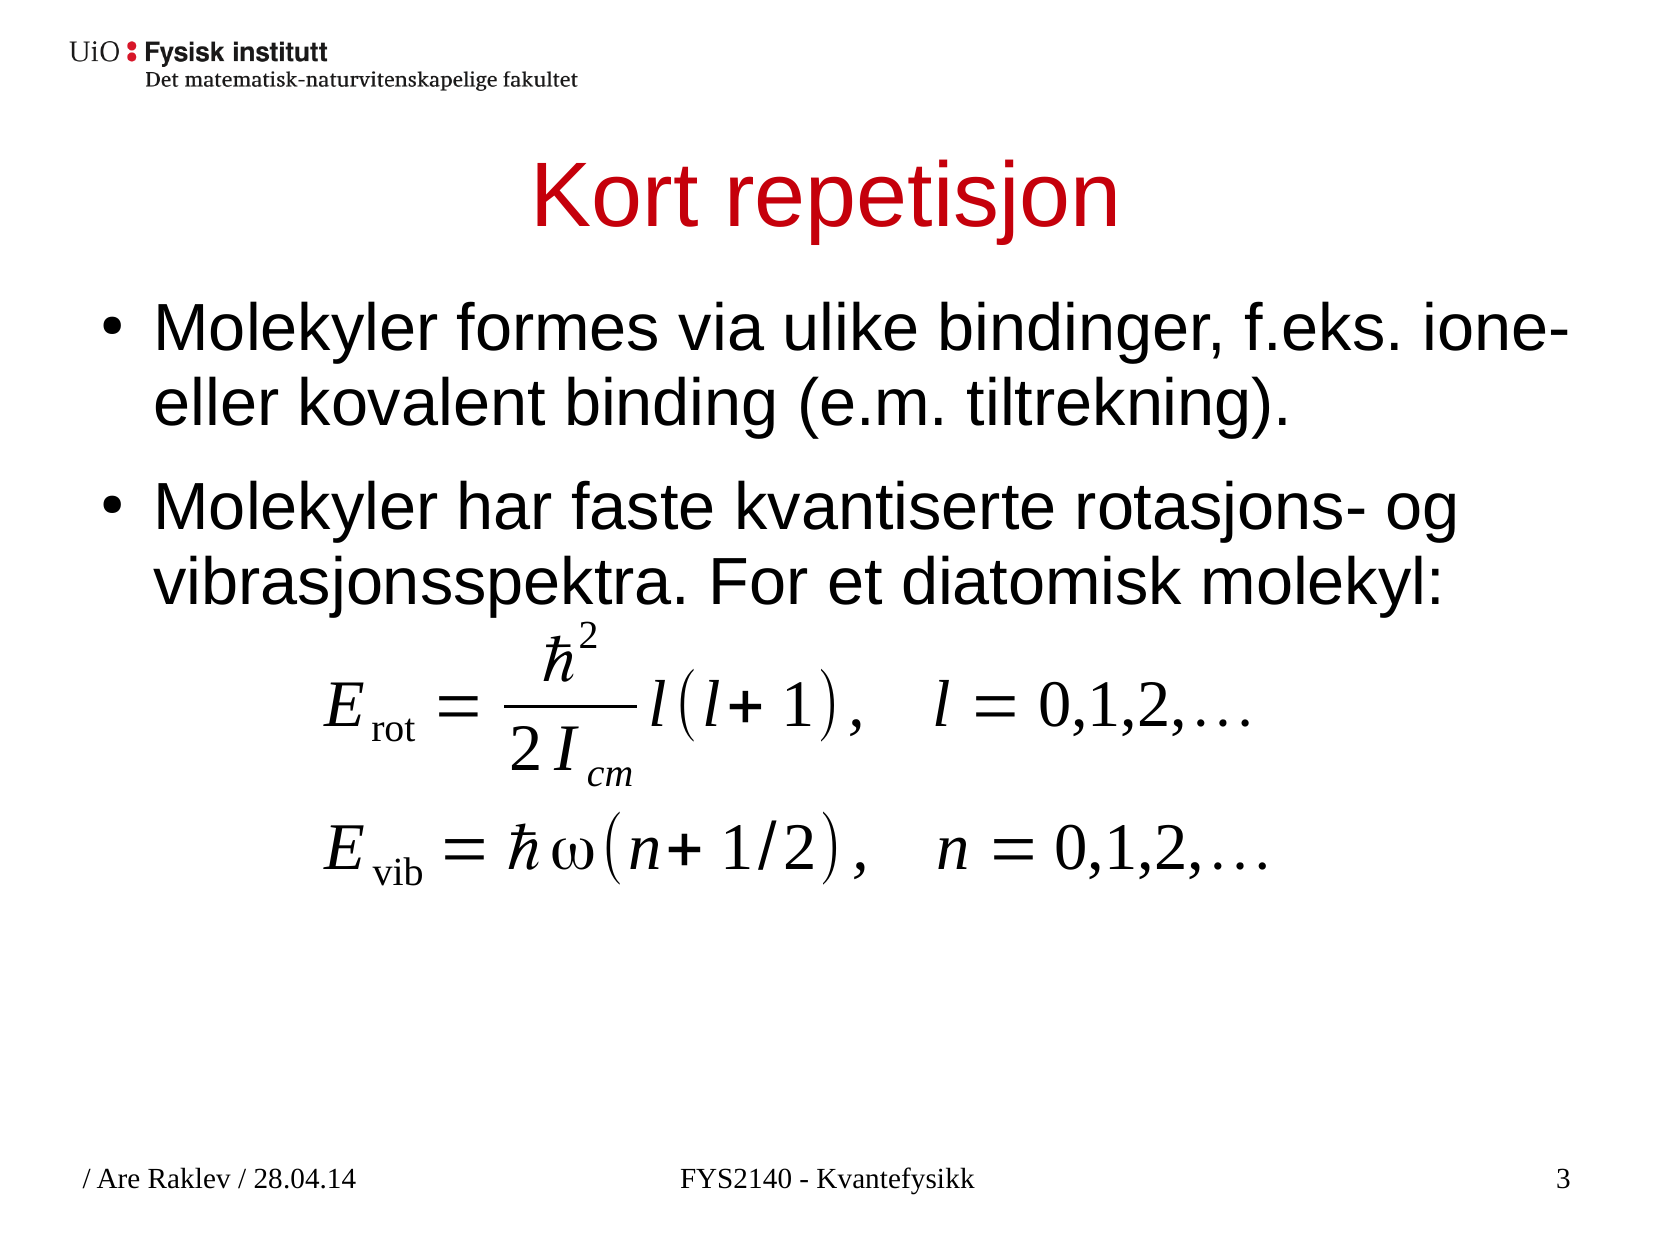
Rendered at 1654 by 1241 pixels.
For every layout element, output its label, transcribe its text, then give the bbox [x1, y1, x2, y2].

chart [313, 612, 1262, 796]
title Kort repetisjon [82, 90, 1571, 290]
chart [313, 807, 1280, 894]
list Molekyler formes via ulike bindinger, f.eks. ione- eller kovalent binding (e.m. tiltrekning). Molekyler har faste kvantiserte rotasjons- og vibrasjonsspektra. For et diatomisk molekyl: [82, 290, 1576, 1094]
picture [68, 37, 581, 93]
